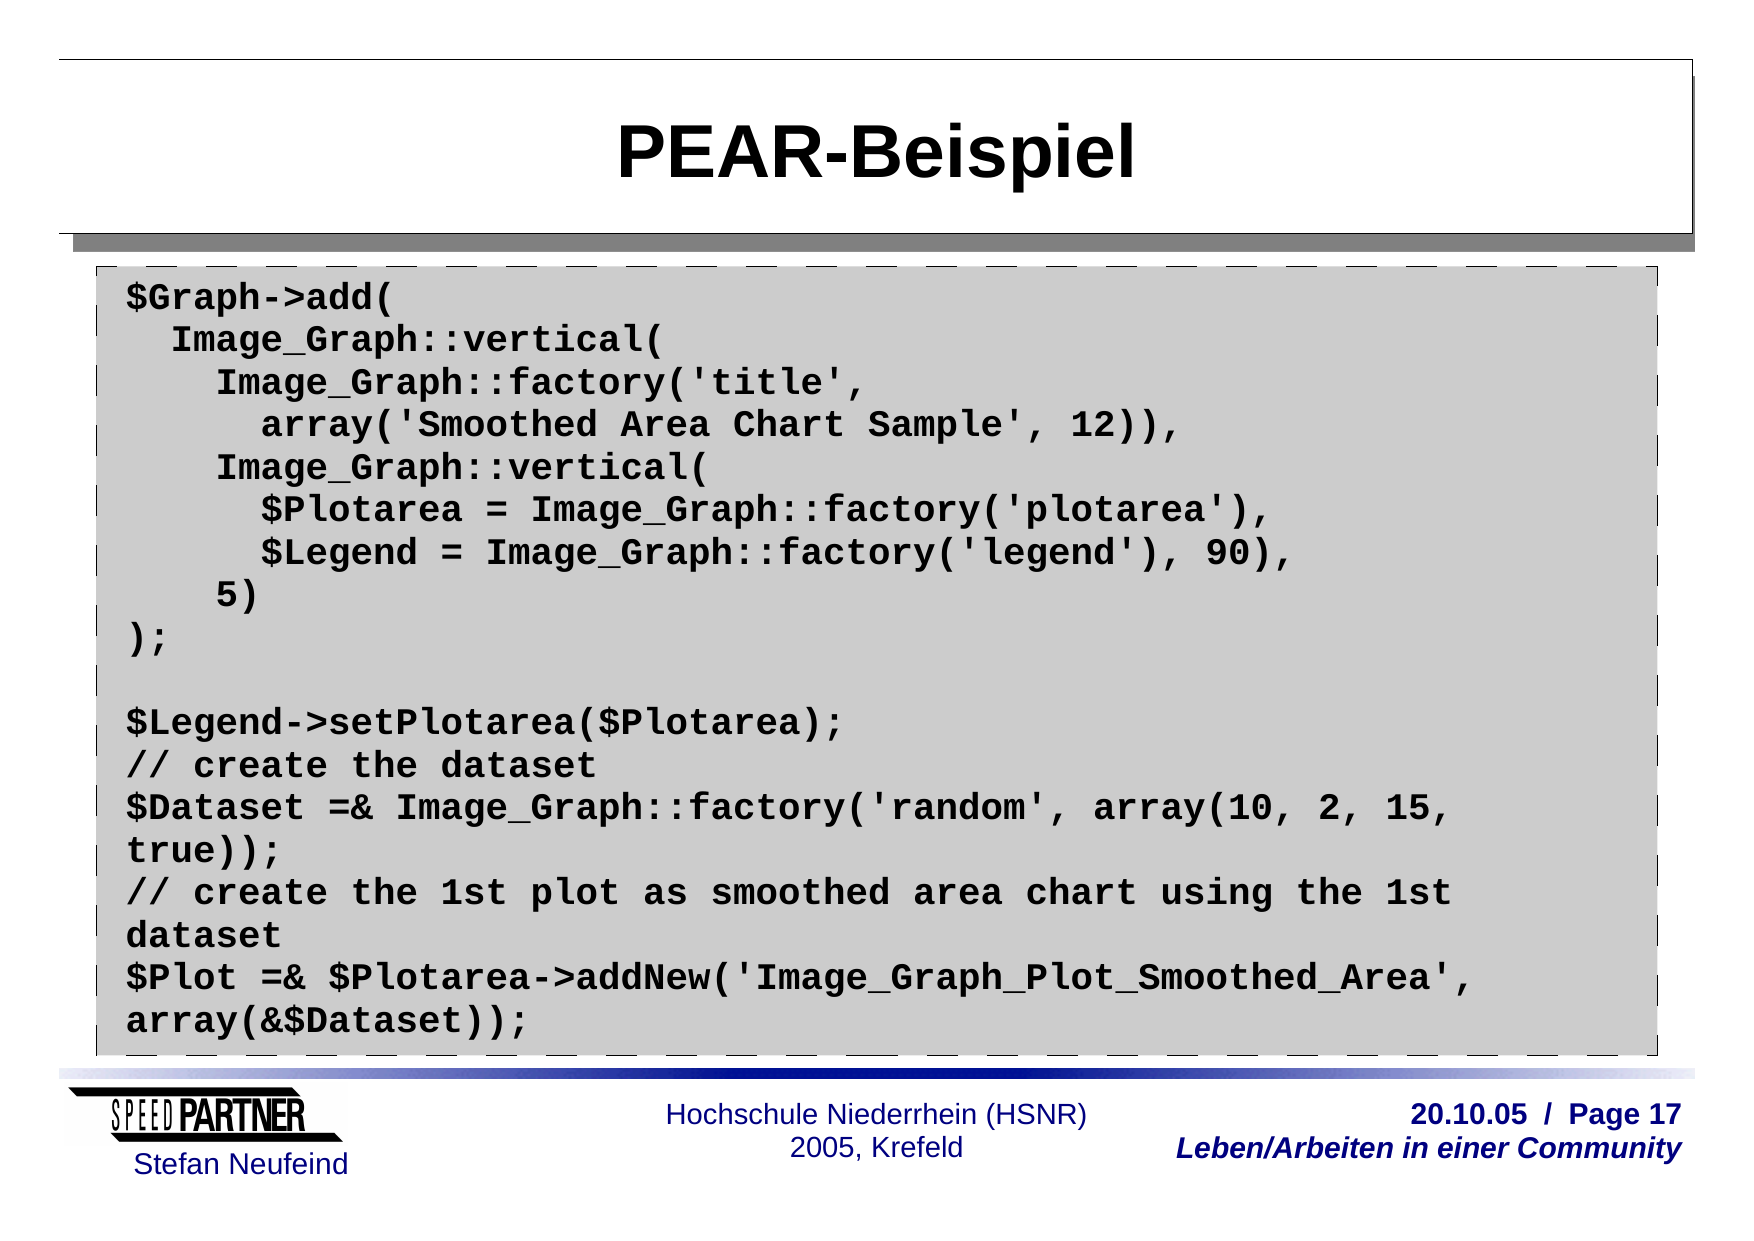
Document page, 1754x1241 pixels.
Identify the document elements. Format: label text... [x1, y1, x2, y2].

text_box $Graph->add( Image_Graph::vertical( Image_Graph::factory('title', array('Smoothed Area Chart Sample', 12)), Image_Graph::vertical( $Plotarea = Image_Graph::factory('plotarea'), $Legend = Image_Graph::factory('legend'), 90), 5) ); $Legend->setPlotarea($Plotarea); // create the dataset $Dataset =& Image_Graph::factory('random', array(10, 2, 15, true)); // create the 1st plot as smoothed area chart using the 1st dataset $Plot =& $Plotarea->addNew('Image_Graph_Plot_Smoothed_Area', array(&$Dataset)); [96, 266, 1658, 1056]
title PEAR-Beispiel [59, 59, 1695, 244]
picture [59, 1068, 1695, 1079]
picture [64, 1082, 348, 1146]
